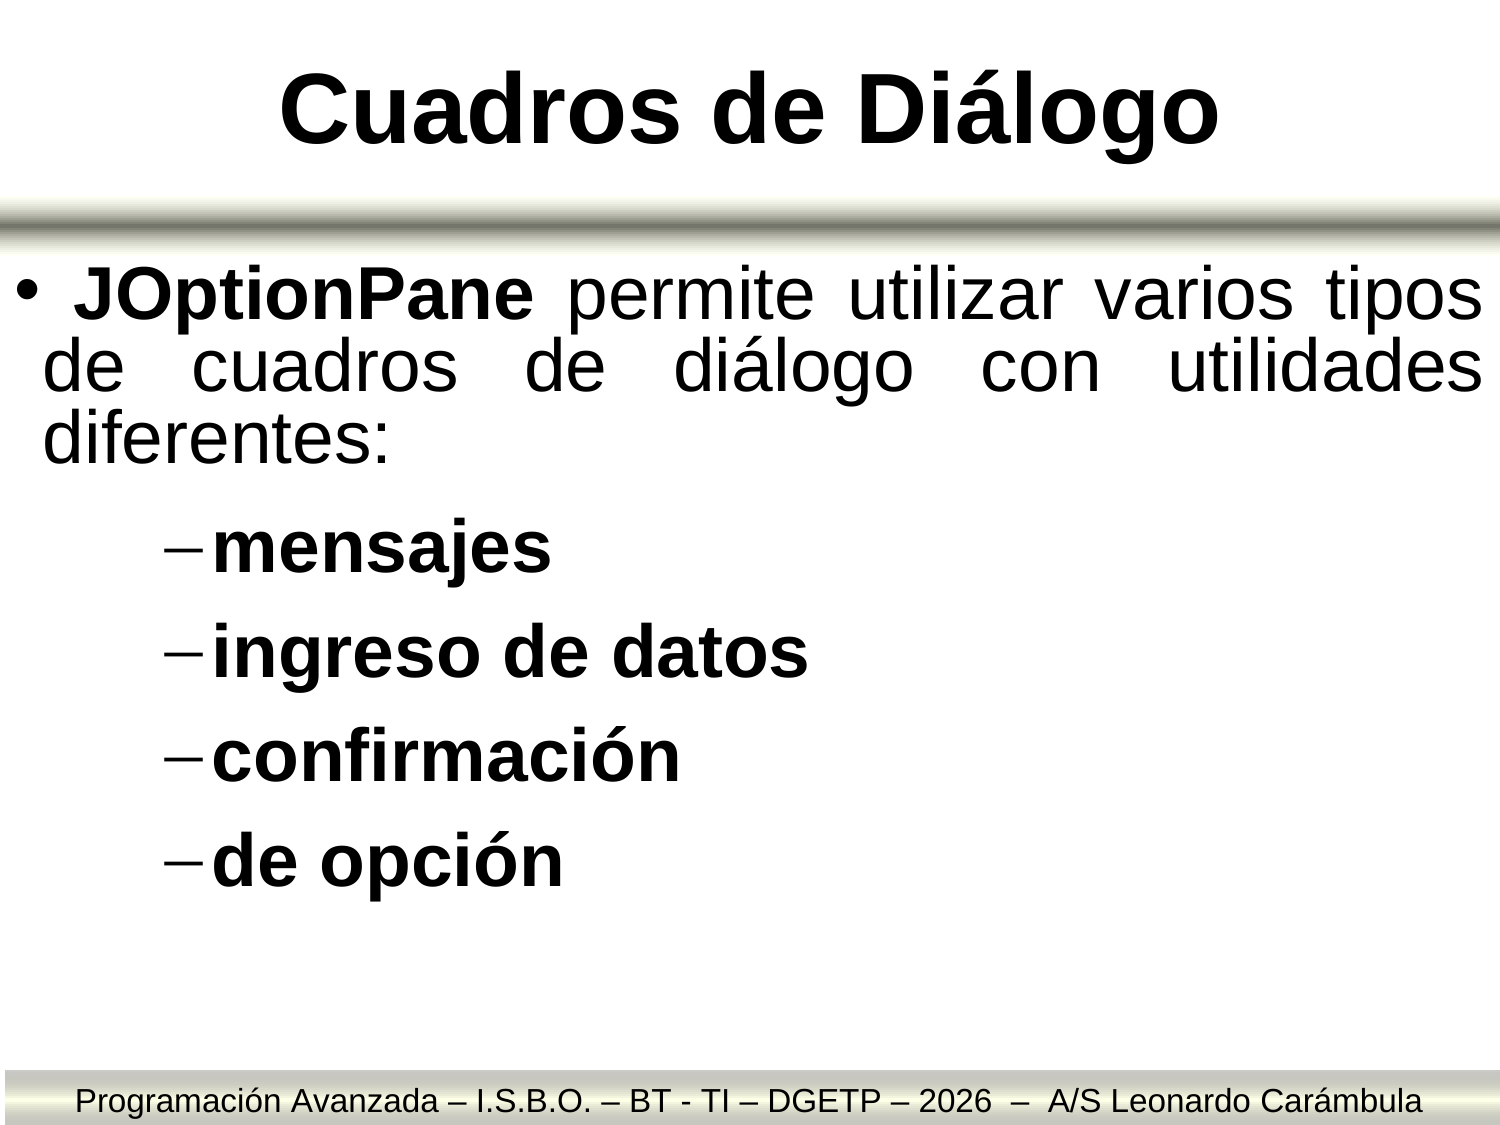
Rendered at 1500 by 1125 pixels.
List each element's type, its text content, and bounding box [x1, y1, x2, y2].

title Cuadros de Diálogo [0, 9, 1500, 198]
list JOptionPane permite utilizar varios tipos de cuadros de diálogo con utilidades diferentes: mensajes ingreso de datos confirmación de opción [0, 253, 1500, 1023]
